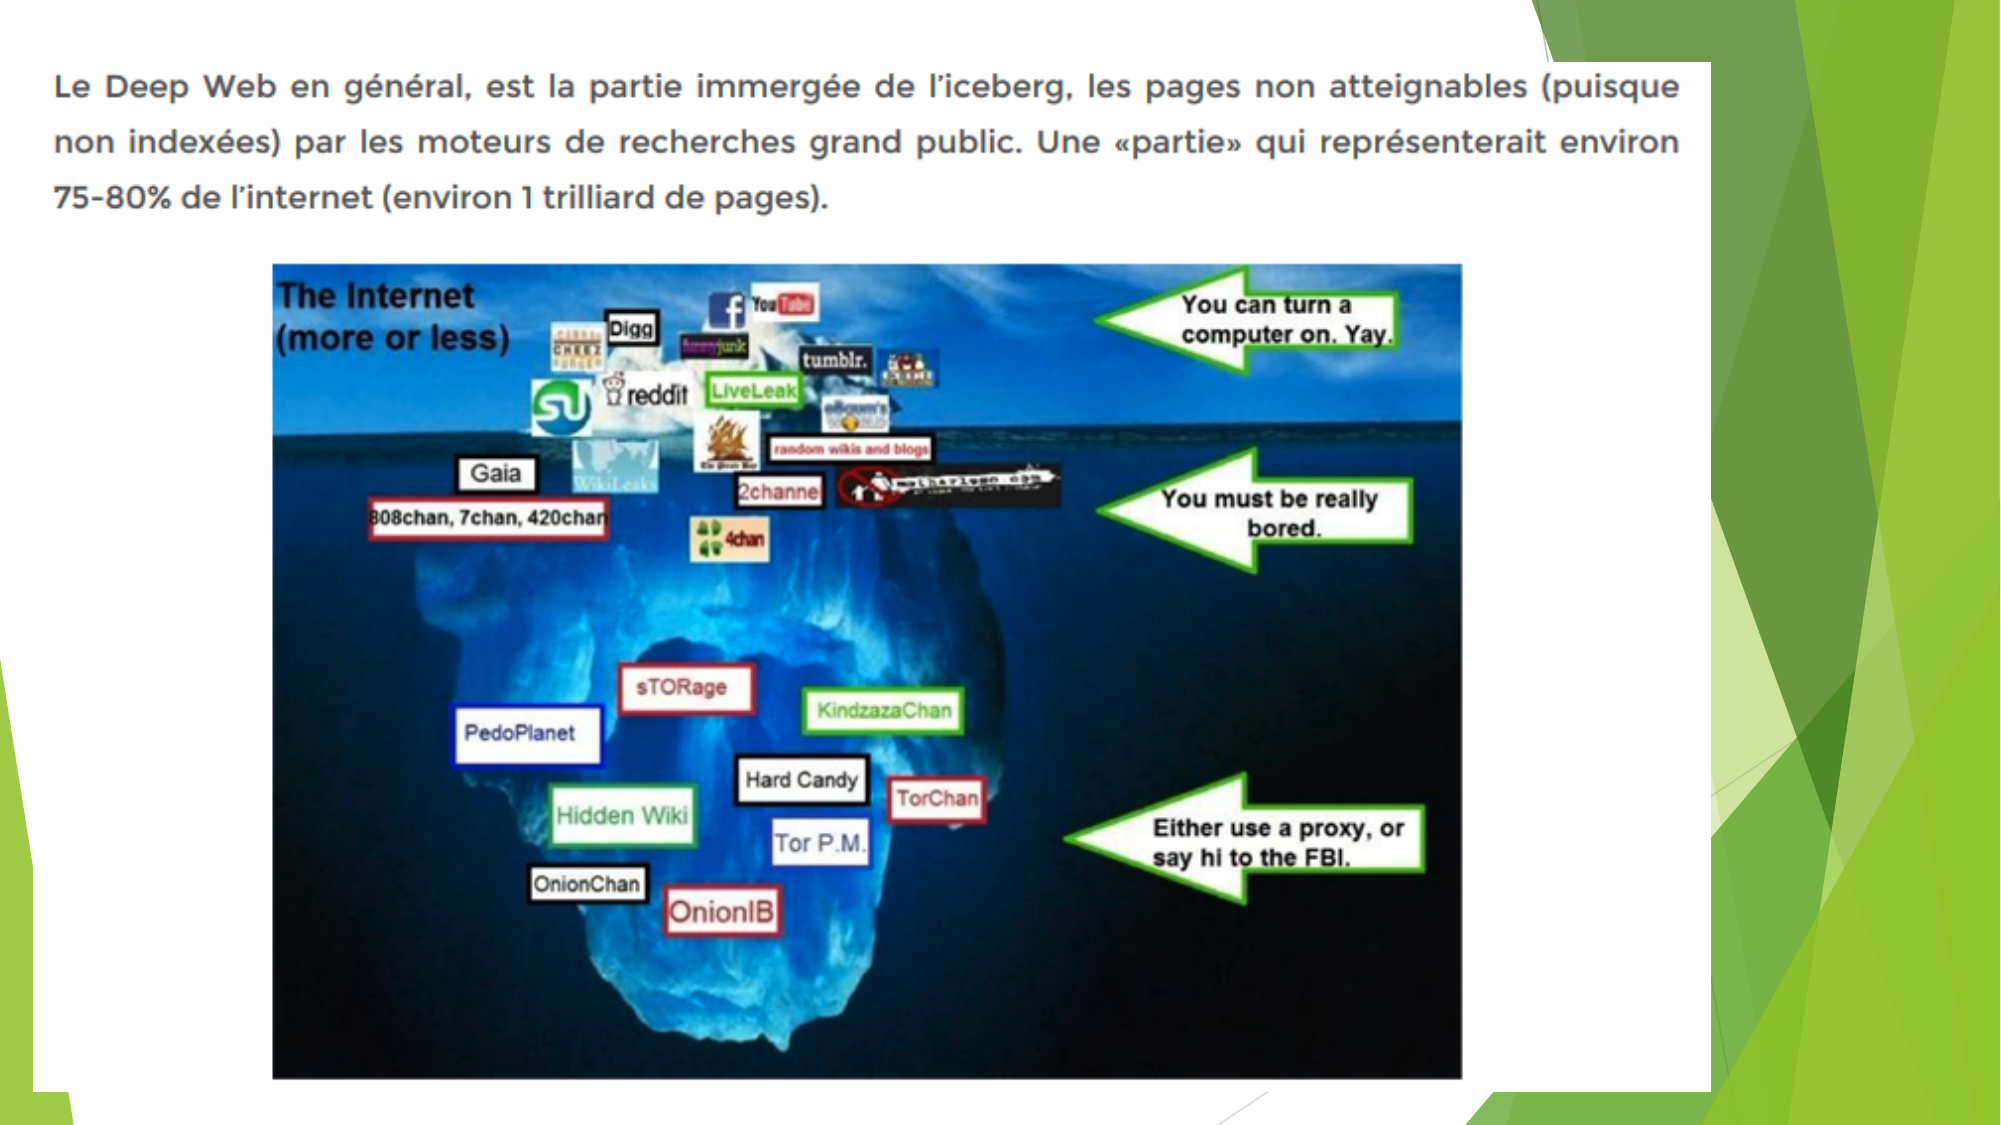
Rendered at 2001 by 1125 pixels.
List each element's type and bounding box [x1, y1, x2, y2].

picture [33, 62, 1711, 1092]
